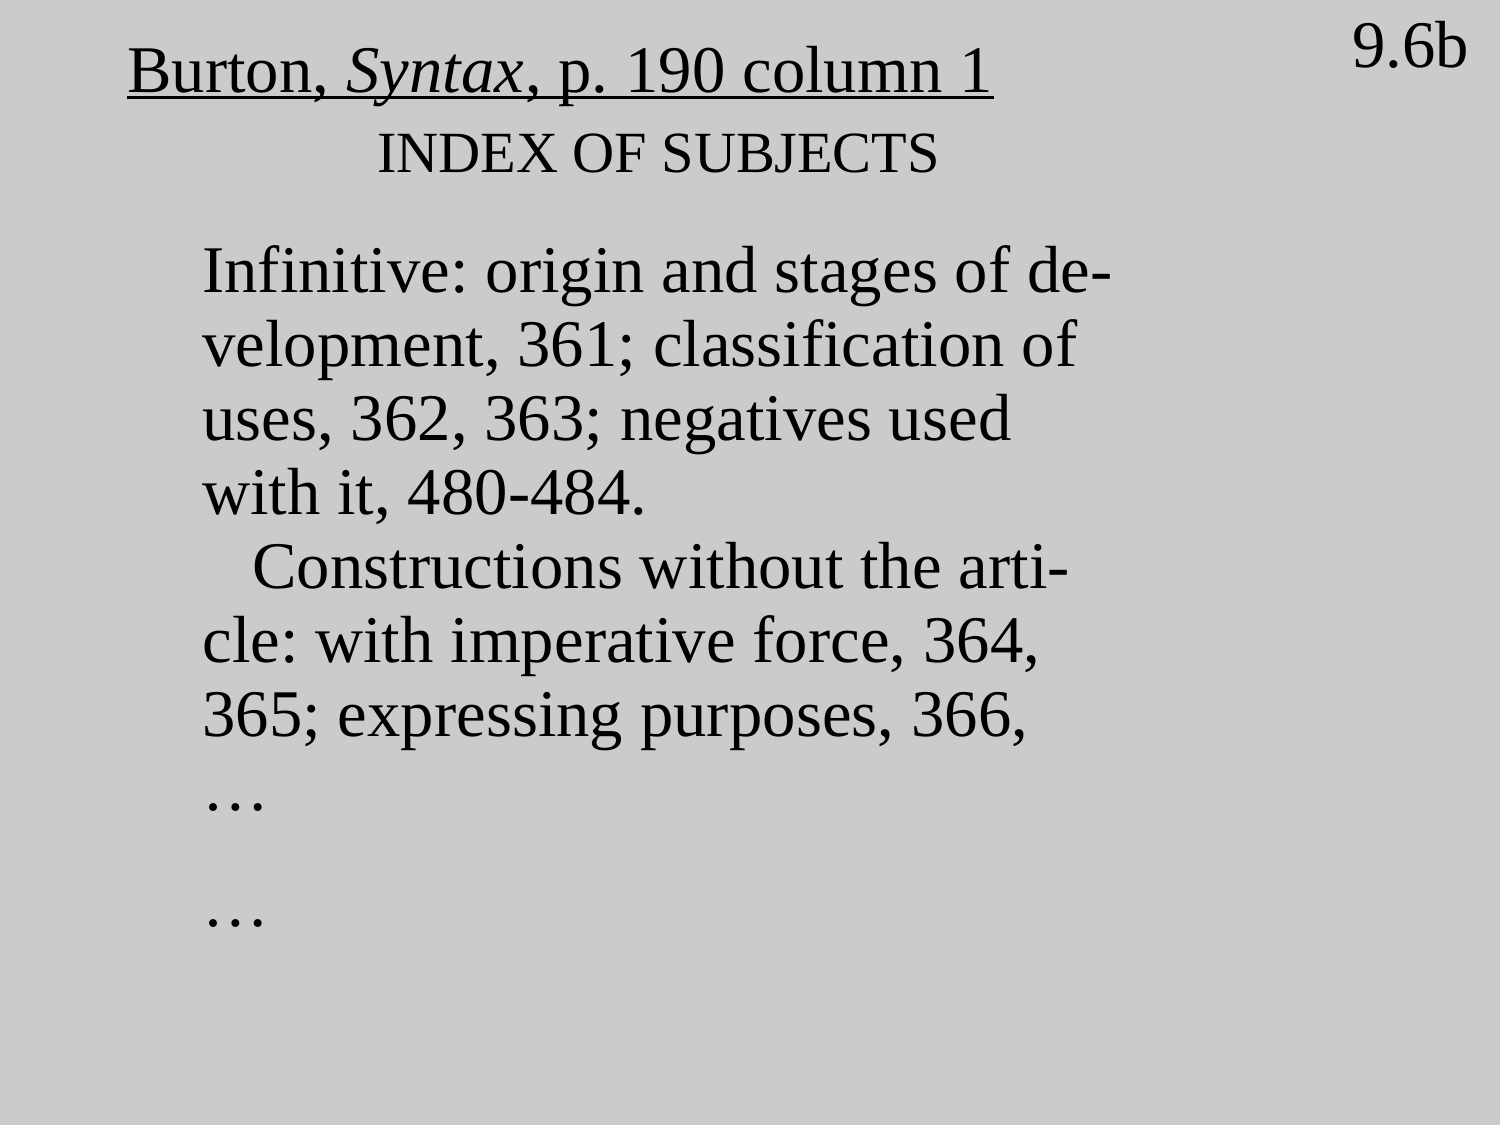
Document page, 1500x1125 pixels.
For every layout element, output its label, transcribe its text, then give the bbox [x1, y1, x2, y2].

text_box Burton, Syntax, p. 190 column 1 [112, 24, 1063, 115]
text_box INDEX OF SUBJECTS [362, 112, 963, 193]
text_box 9.6b [1337, 0, 1500, 90]
text_box Infinitive: origin and stages of de- velopment, 361; classification of uses, 362, 363; negatives used with it, 480-484. Constructions without the arti- cle: with imperative force, 364, 365; expressing purposes, 366, … … [187, 225, 1288, 949]
